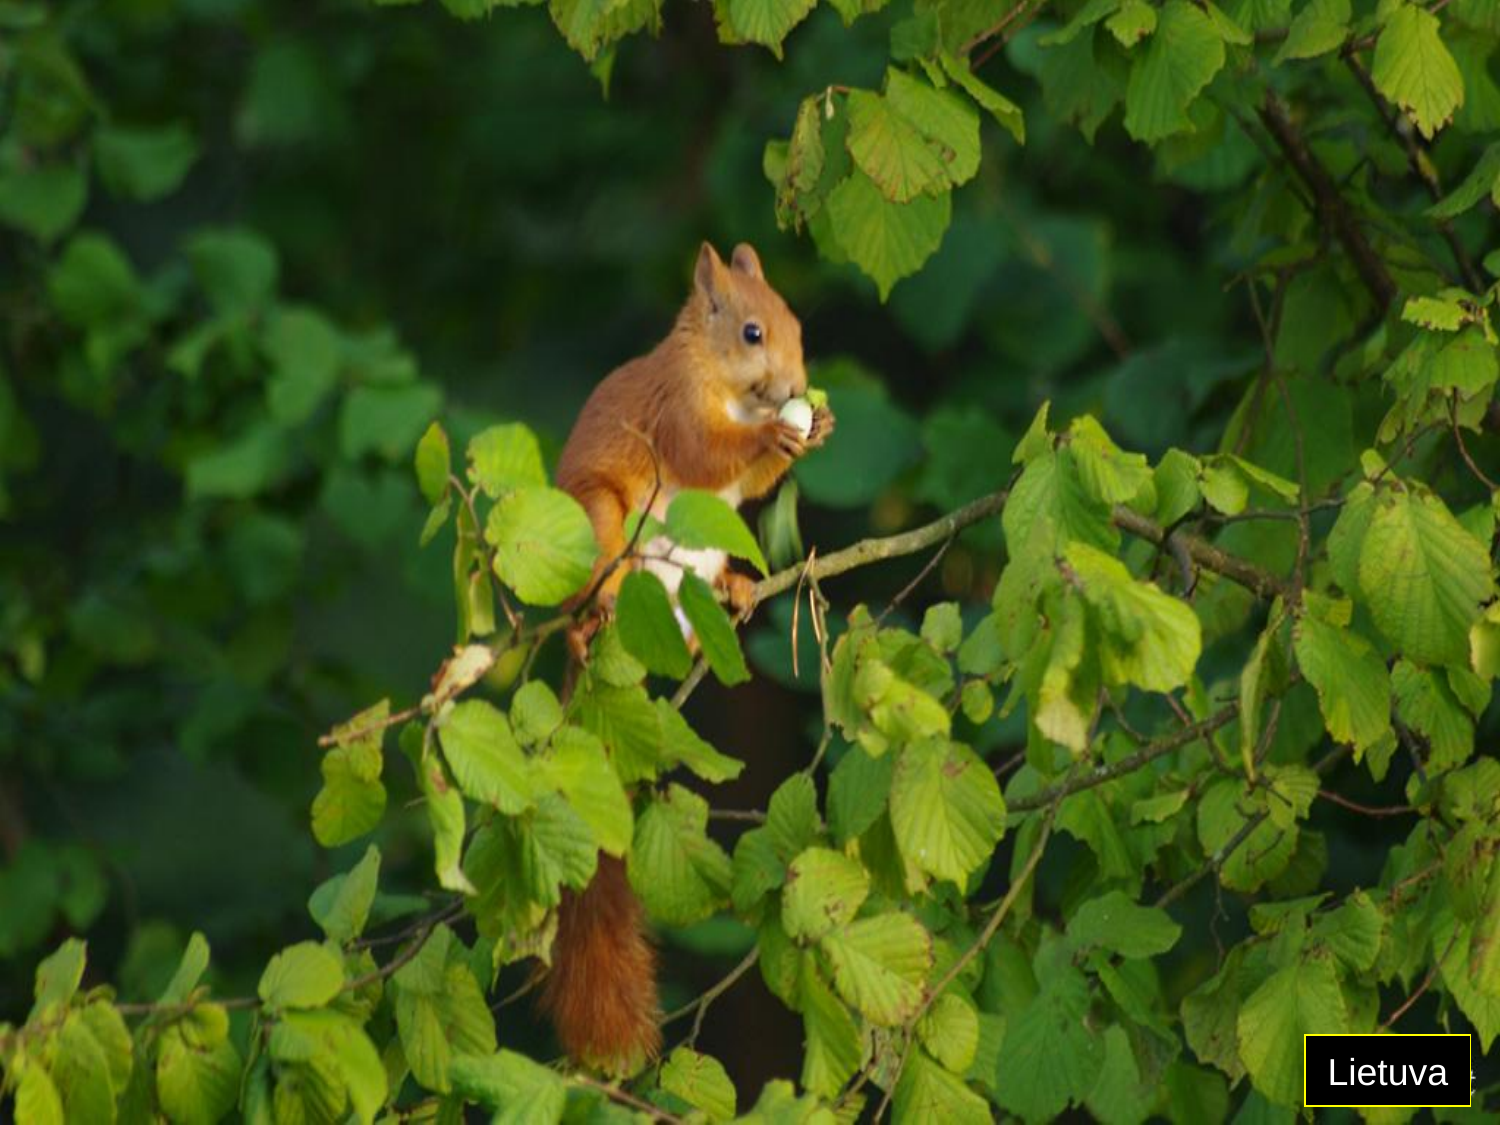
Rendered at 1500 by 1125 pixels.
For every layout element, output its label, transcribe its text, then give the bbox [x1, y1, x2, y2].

picture [0, 0, 1500, 1125]
text_box Lietuva [1305, 1035, 1471, 1106]
